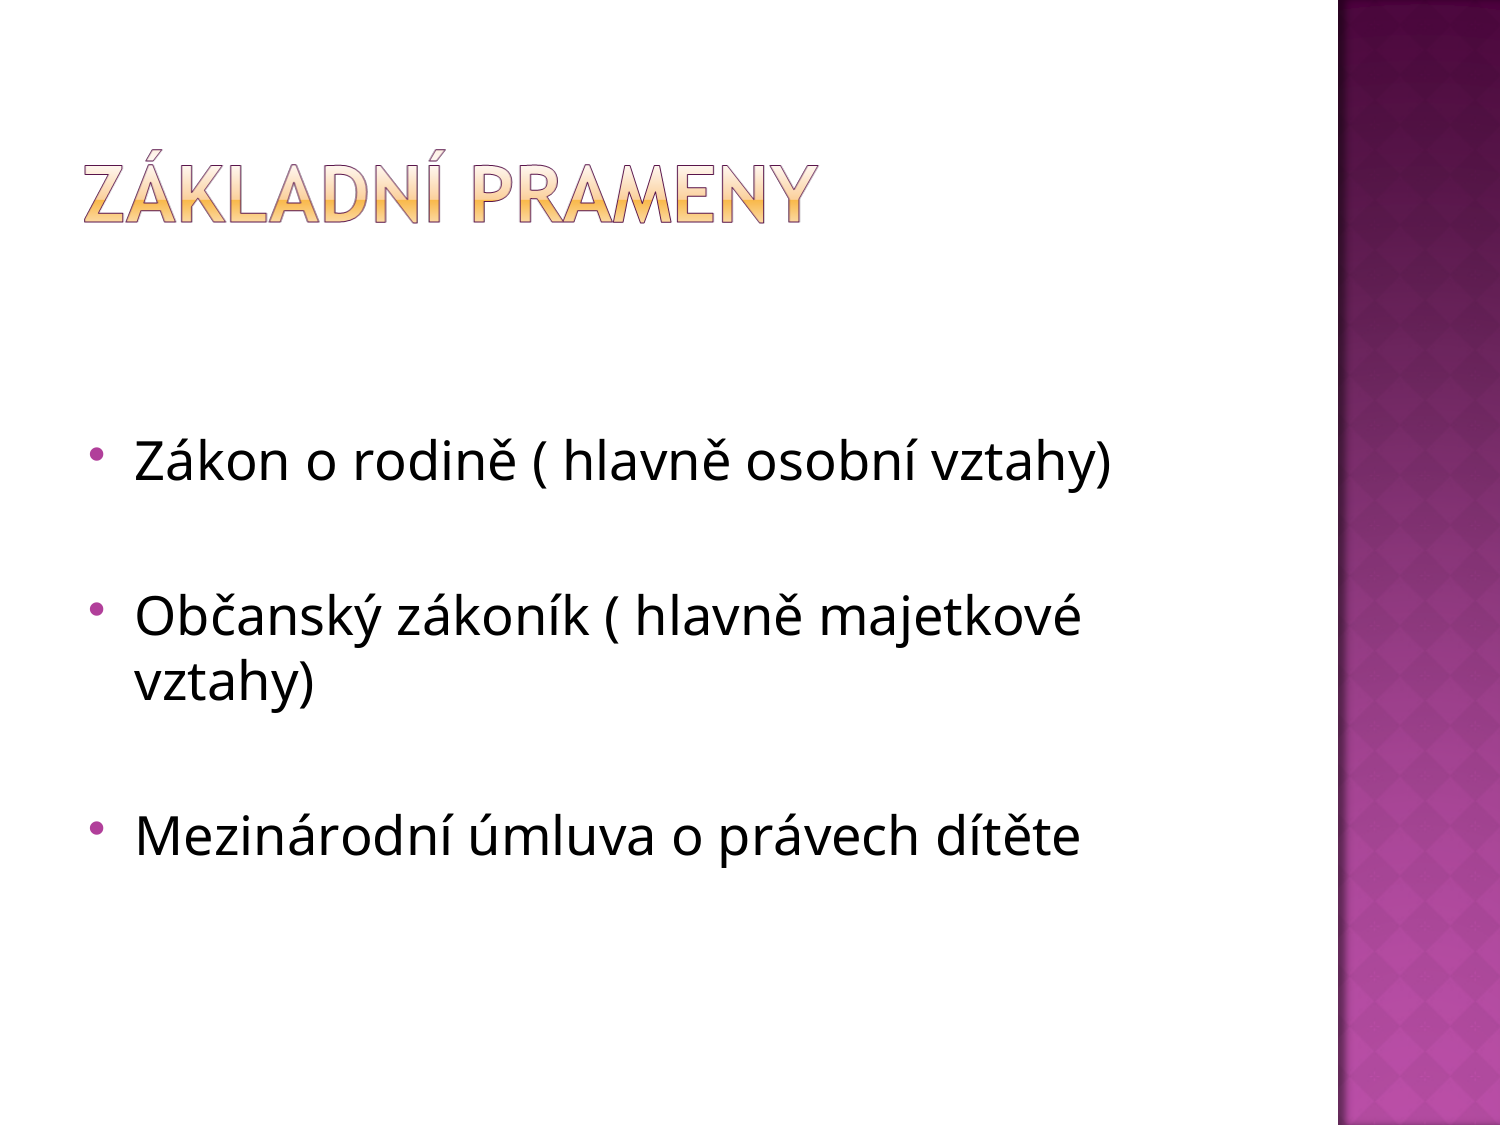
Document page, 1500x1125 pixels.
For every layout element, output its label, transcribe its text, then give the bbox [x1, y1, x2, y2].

list Zákon o rodině ( hlavně osobní vztahy) Občanský zákoník ( hlavně majetkové vztahy) Mezinárodní úmluva o právech dítěte [75, 263, 1263, 1060]
picture [1337, 0, 1500, 1125]
text_box [34, 52, 1265, 241]
